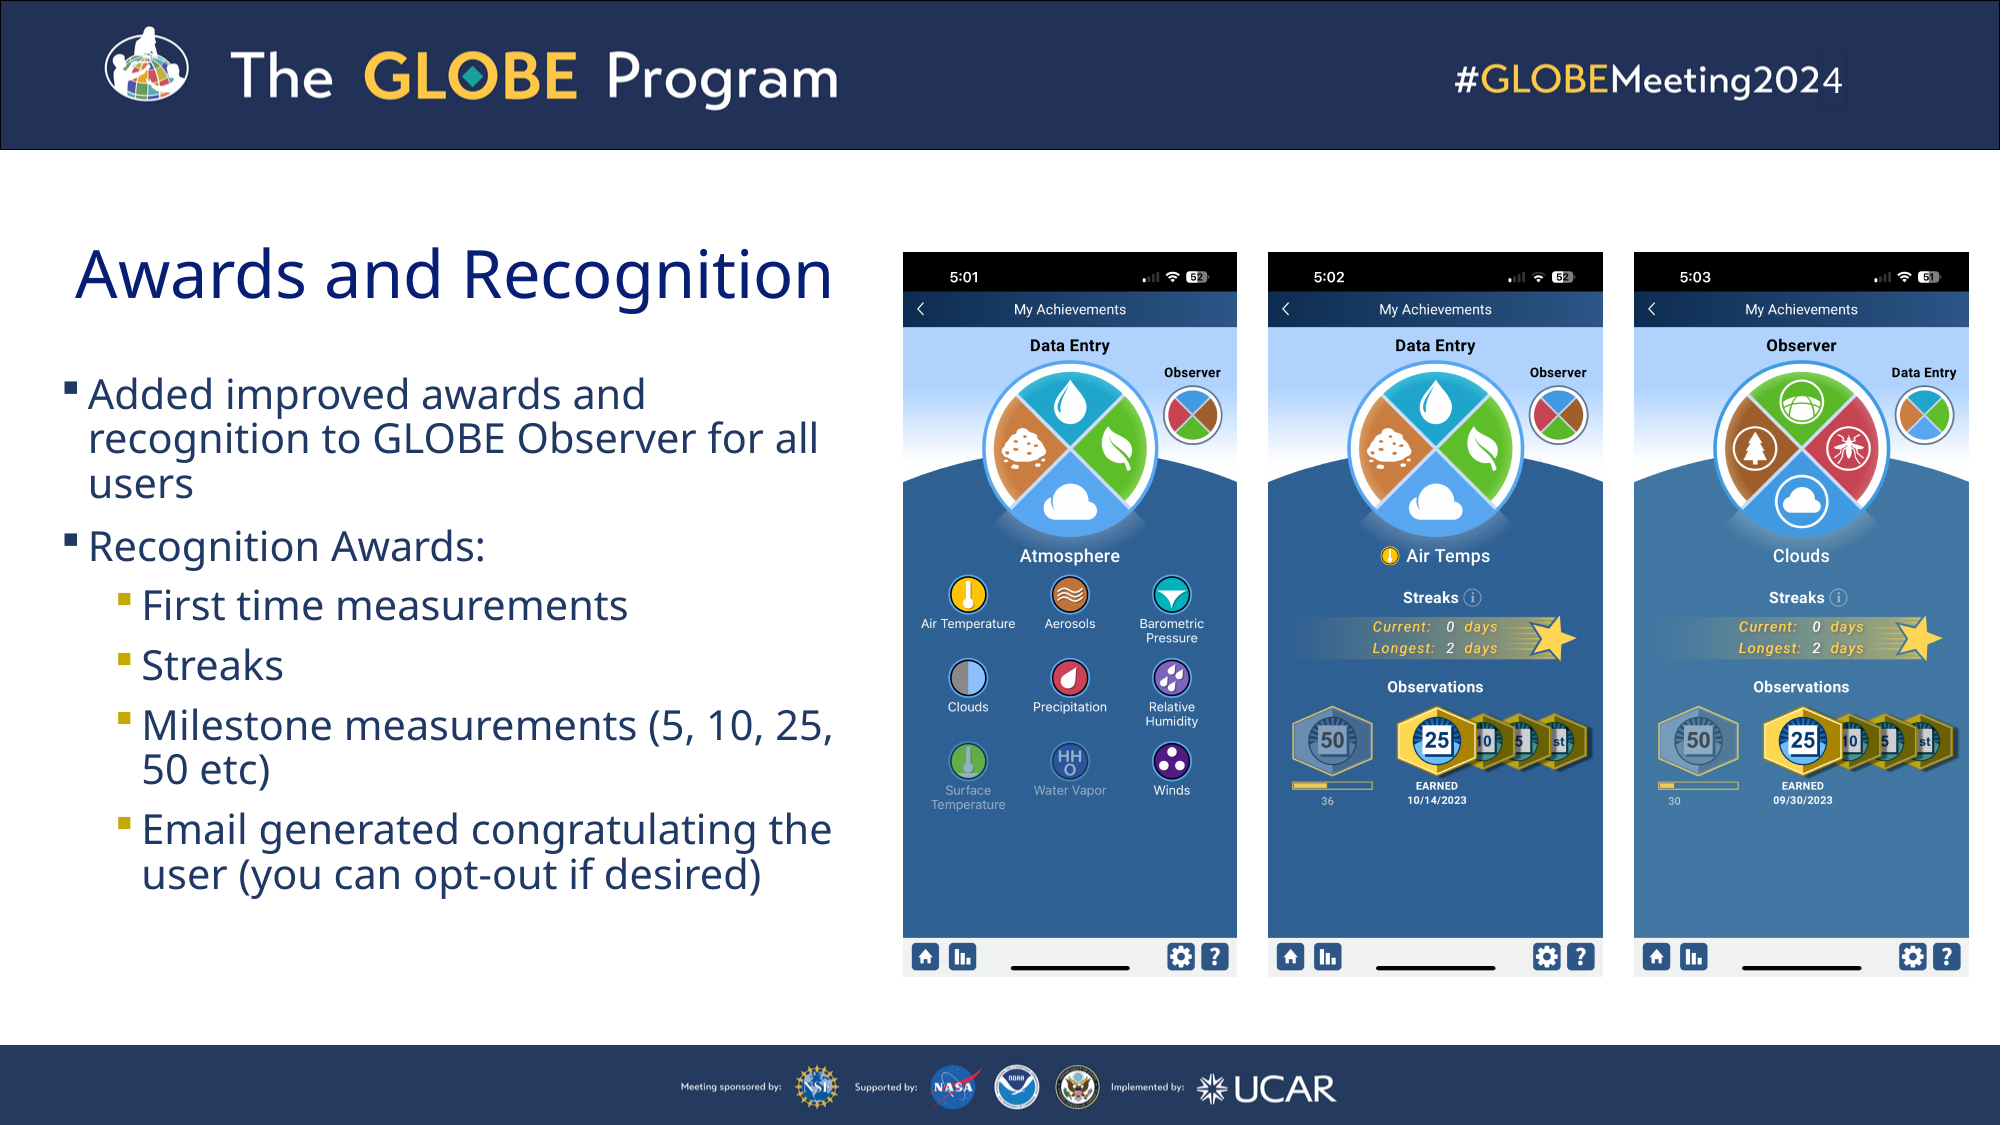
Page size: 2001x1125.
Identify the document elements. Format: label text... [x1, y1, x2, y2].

picture [0, 1045, 2000, 1125]
text_box Awards and Recognition [60, 233, 918, 319]
picture [1, 1, 1999, 149]
picture [1268, 252, 1603, 977]
picture [1634, 252, 1969, 977]
picture [903, 252, 1237, 977]
text_box Added improved awards and recognition to GLOBE Observer for all users Recognition Awards: First time measurements Streaks Milestone measurements (5, 10, 25, 50 etc) Email generated congratulating the user (you can opt-out if desired) [46, 365, 856, 916]
